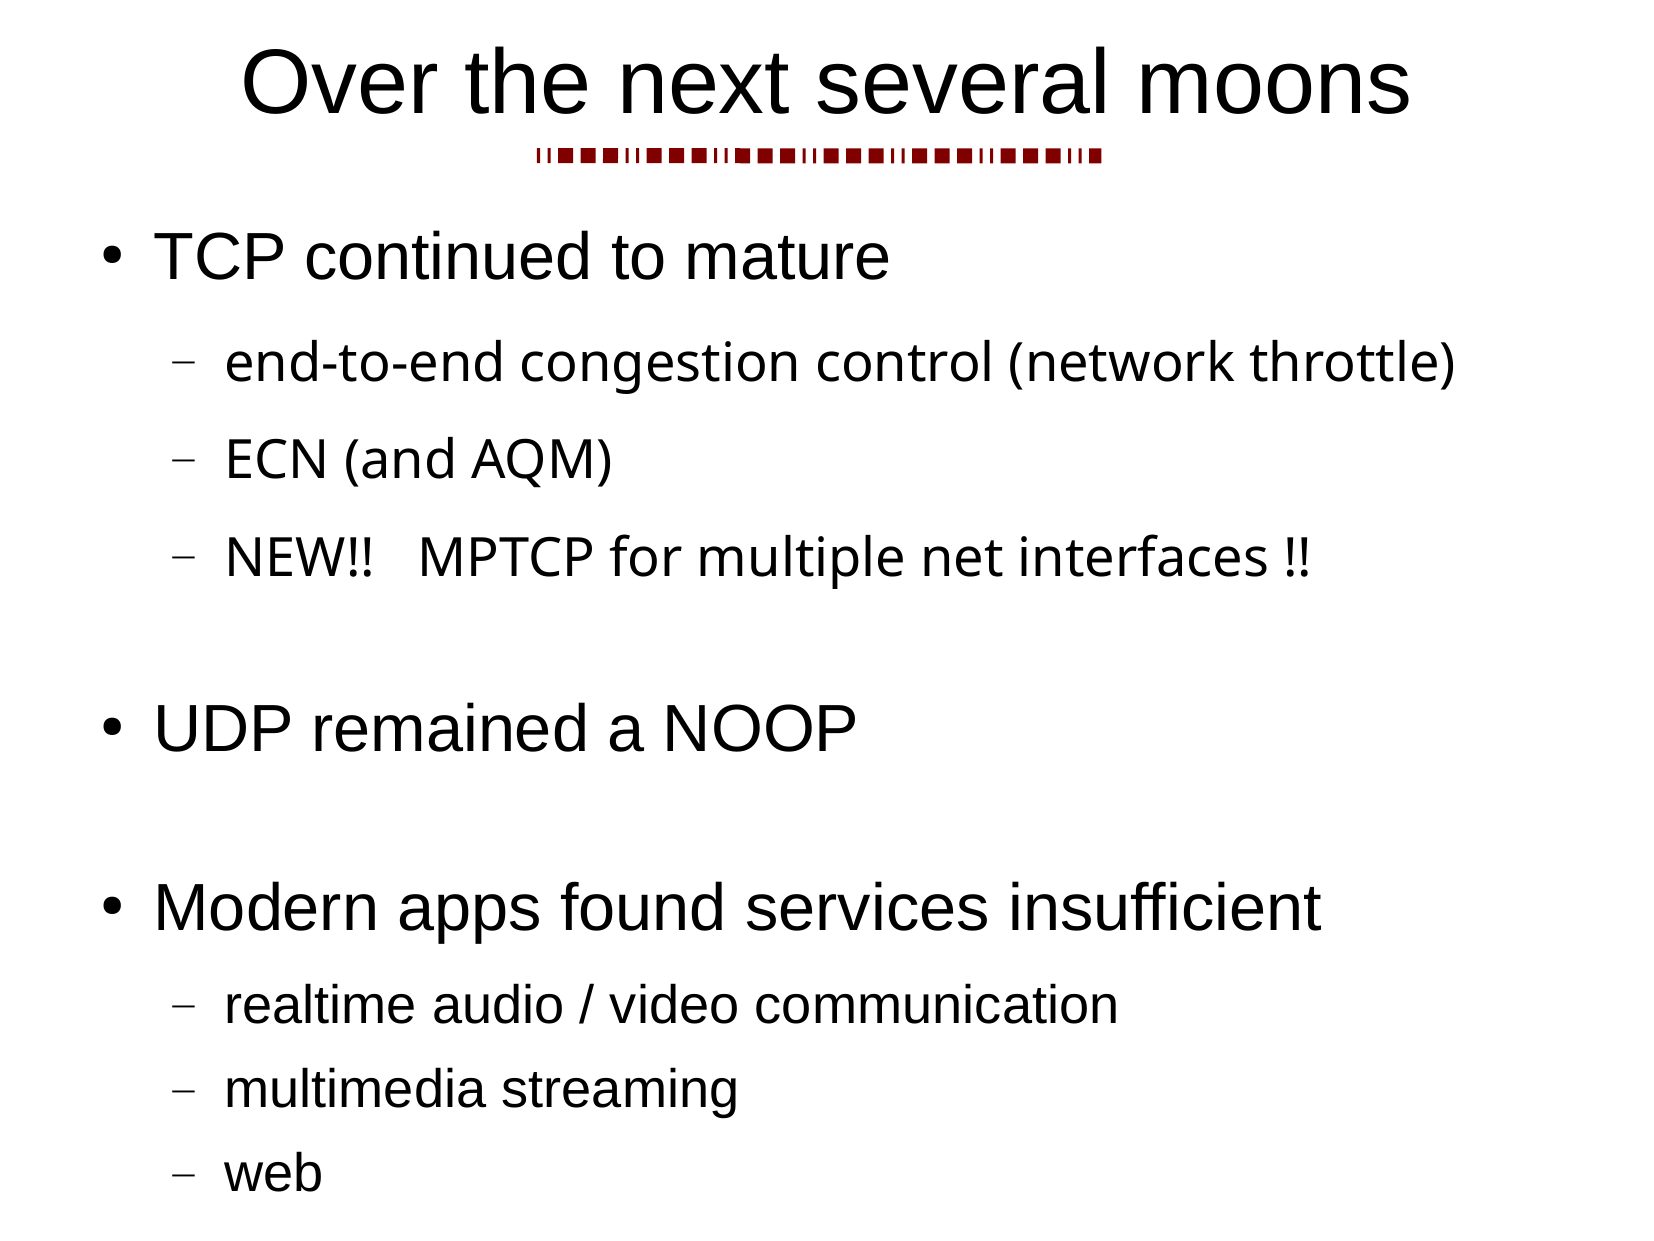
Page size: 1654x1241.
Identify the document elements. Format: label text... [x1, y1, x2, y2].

title Over the next several moons [82, 0, 1571, 186]
list TCP continued to mature end-to-end congestion control (network throttle) ECN (and AQM) NEW!! MPTCP for multiple net interfaces !! UDP remained a NOOP Modern apps found services insufficient realtime audio / video communication multimedia streaming web [82, 219, 1571, 1162]
